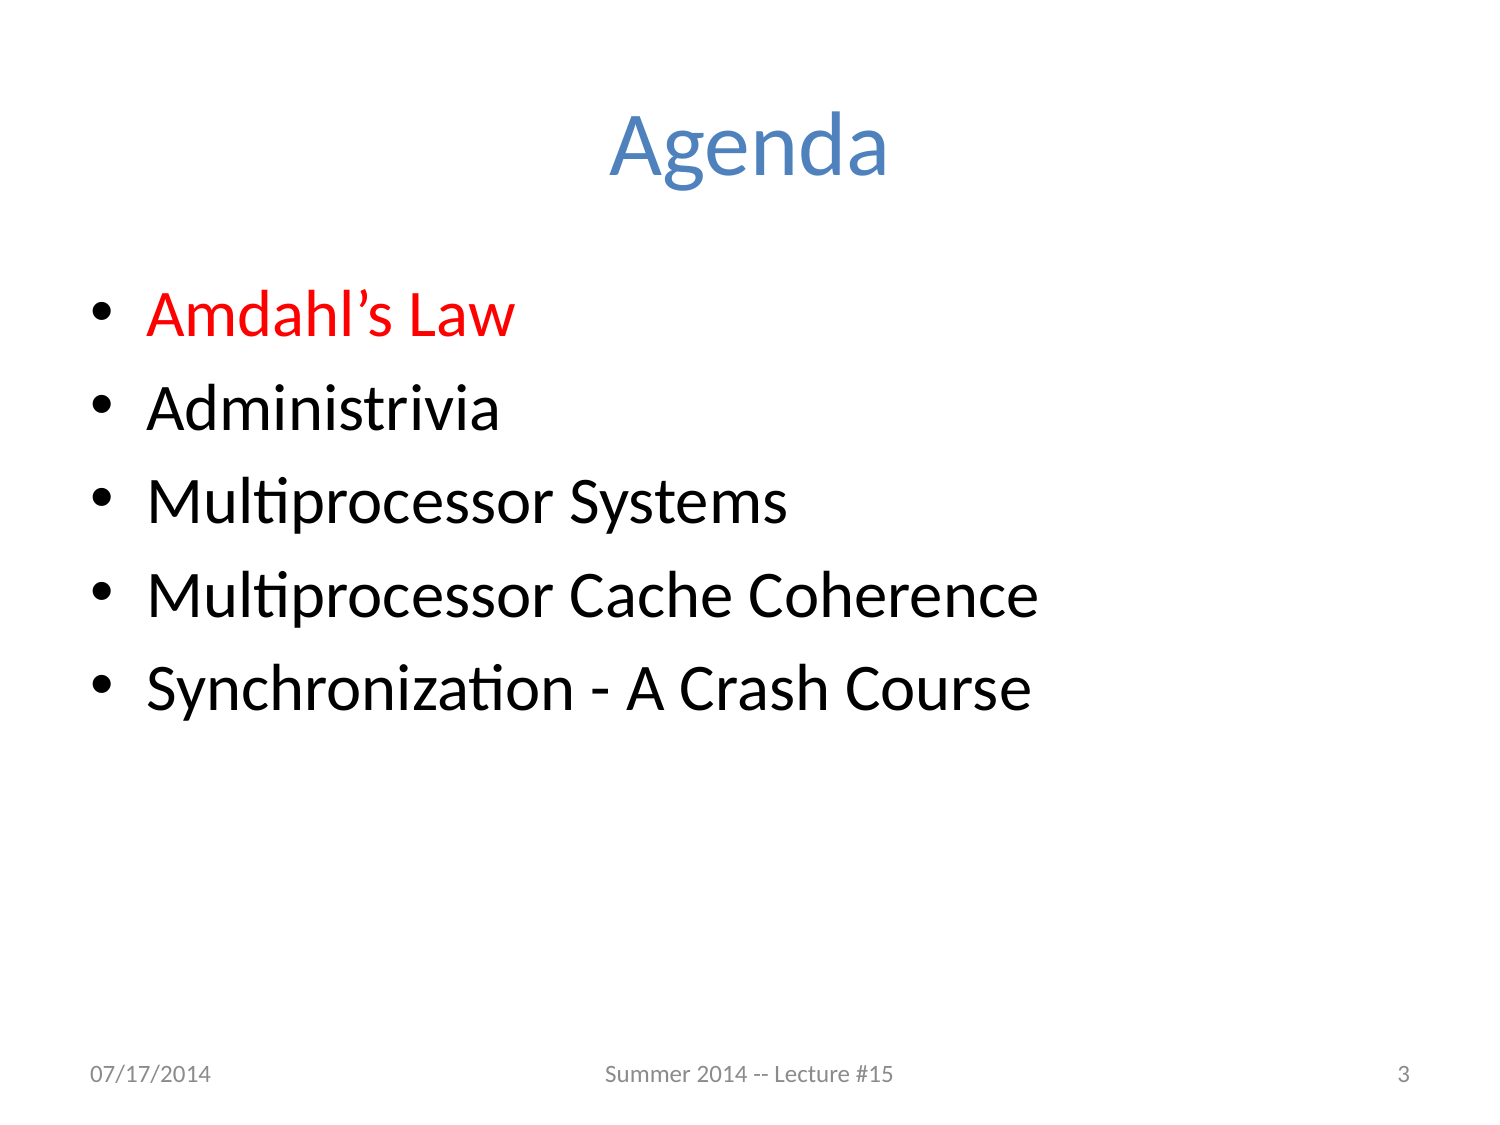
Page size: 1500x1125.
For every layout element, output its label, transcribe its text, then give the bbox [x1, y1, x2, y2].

slide_number 07/17/2014 [75, 1042, 425, 1103]
list Amdahl’s Law Administrivia Multiprocessor Systems Multiprocessor Cache Coherence Synchronization - A Crash Course [75, 262, 1425, 1073]
slide_number <number> [1074, 1042, 1425, 1103]
footer Summer 2014 -- Lecture #15 [512, 1042, 988, 1103]
title Agenda [75, 45, 1425, 233]
